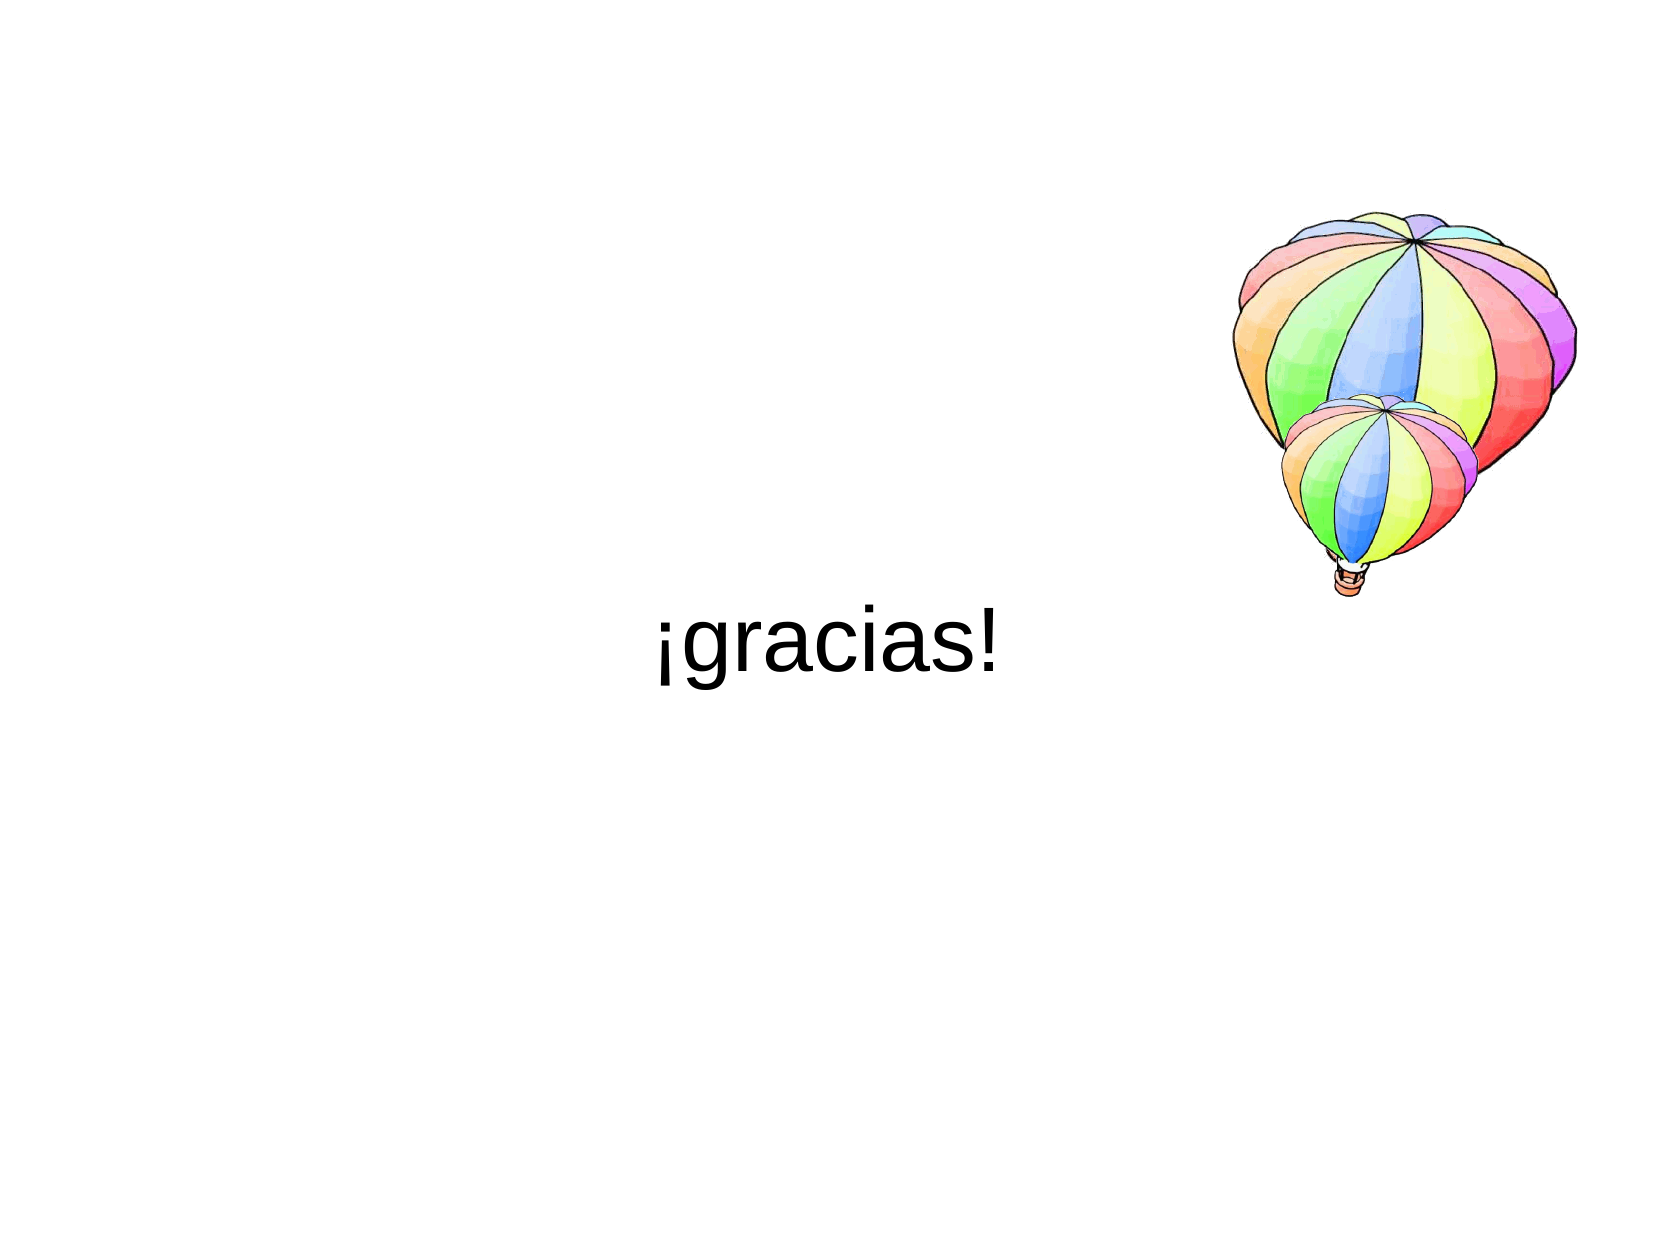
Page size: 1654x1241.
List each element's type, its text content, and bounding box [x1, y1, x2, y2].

picture [1231, 209, 1578, 598]
text_box ¡gracias! [143, 581, 1511, 699]
